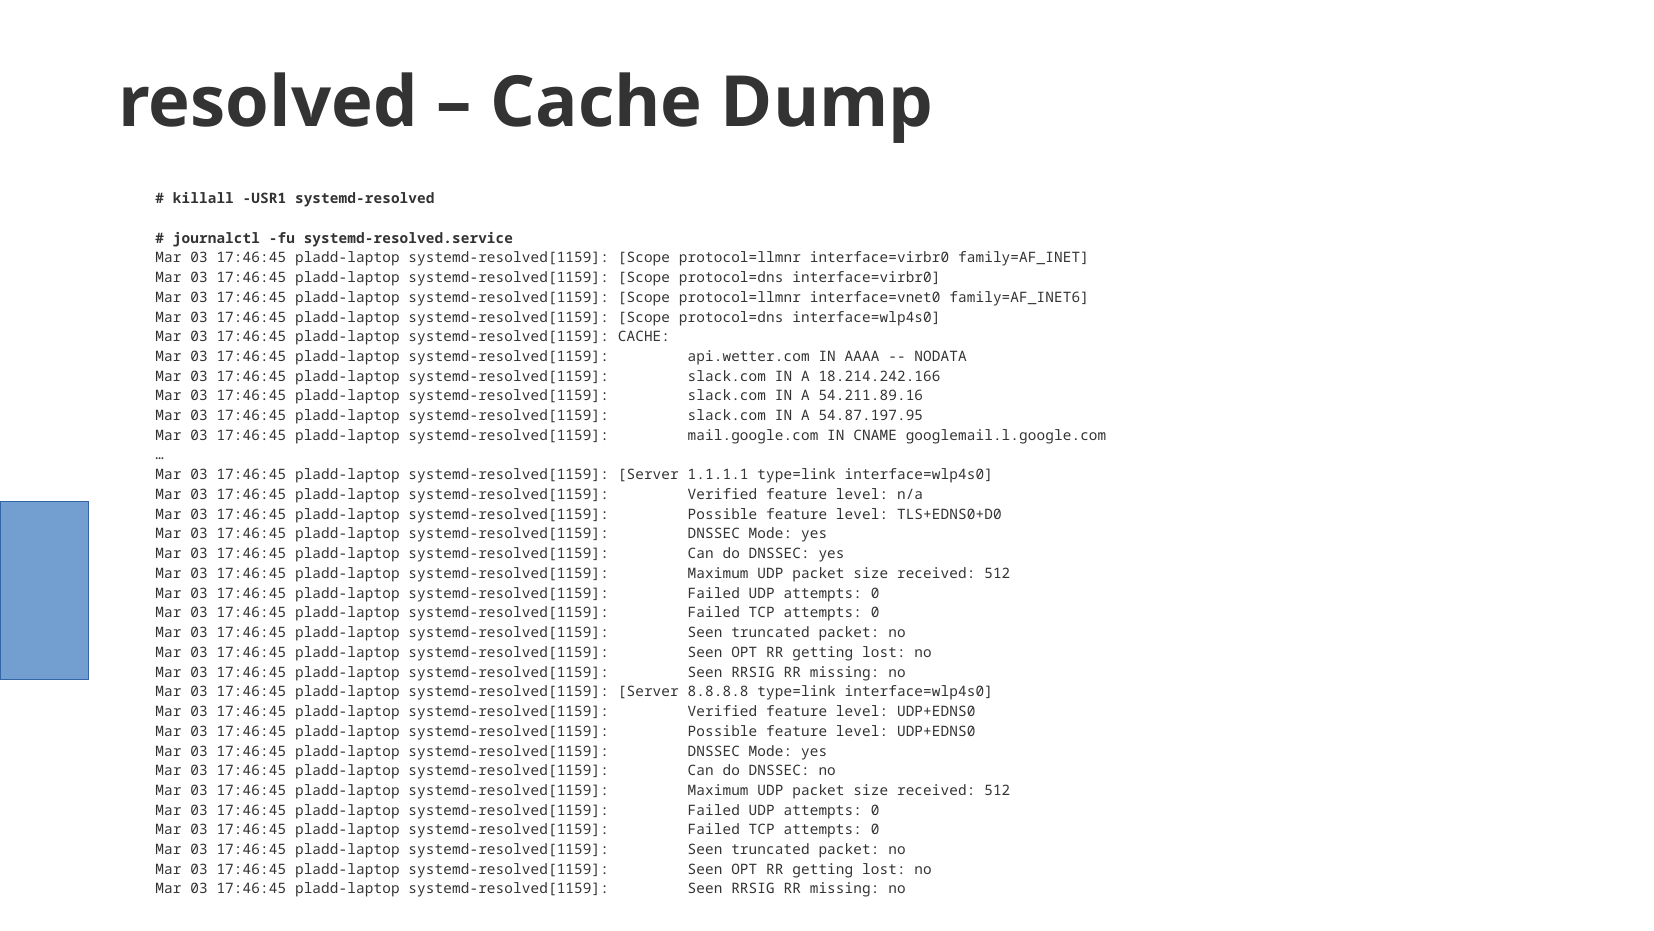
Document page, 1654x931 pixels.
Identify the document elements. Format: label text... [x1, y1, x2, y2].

title resolved – Cache Dump [118, 10, 1536, 150]
list # killall -USR1 systemd-resolved # journalctl -fu systemd-resolved.service Mar 03 17:46:45 pladd-laptop systemd-resolved[1159]: [Scope protocol=llmnr interface=virbr0 family=AF_INET] Mar 03 17:46:45 pladd-laptop systemd-resolved[1159]: [Scope protocol=dns interface=virbr0] Mar 03 17:46:45 pladd-laptop systemd-resolved[1159]: [Scope protocol=llmnr interface=vnet0 family=AF_INET6] Mar 03 17:46:45 pladd-laptop systemd-resolved[1159]: [Scope protocol=dns interface=wlp4s0] Mar 03 17:46:45 pladd-laptop systemd-resolved[1159]: CACHE: Mar 03 17:46:45 pladd-laptop systemd-resolved[1159]: api.wetter.com IN AAAA -- NODATA Mar 03 17:46:45 pladd-laptop systemd-resolved[1159]: slack.com IN A 18.214.242.166 Mar 03 17:46:45 pladd-laptop systemd-resolved[1159]: slack.com IN A 54.211.89.16 Mar 03 17:46:45 pladd-laptop systemd-resolved[1159]: slack.com IN A 54.87.197.95 Mar 03 17:46:45 pladd-laptop systemd-resolved[1159]: mail.google.com IN CNAME googlemail.l.google.com … Mar 03 17:46:45 pladd-laptop systemd-resolved[1159]: [Server 1.1.1.1 type=link interface=wlp4s0] Mar 03 17:46:45 pladd-laptop systemd-resolved[1159]: Verified feature level: n/a Mar 03 17:46:45 pladd-laptop systemd-resolved[1159]: Possible feature level: TLS+EDNS0+D0 Mar 03 17:46:45 pladd-laptop systemd-resolved[1159]: DNSSEC Mode: yes Mar 03 17:46:45 pladd-laptop systemd-resolved[1159]: Can do DNSSEC: yes Mar 03 17:46:45 pladd-laptop systemd-resolved[1159]: Maximum UDP packet size received: 512 Mar 03 17:46:45 pladd-laptop systemd-resolved[1159]: Failed UDP attempts: 0 Mar 03 17:46:45 pladd-laptop systemd-resolved[1159]: Failed TCP attempts: 0 Mar 03 17:46:45 pladd-laptop systemd-resolved[1159]: Seen truncated packet: no Mar 03 17:46:45 pladd-laptop systemd-resolved[1159]: Seen OPT RR getting lost: no Mar 03 17:46:45 pladd-laptop systemd-resolved[1159]: Seen RRSIG RR missing: no Mar 03 17:46:45 pladd-laptop systemd-resolved[1159]: [Server 8.8.8.8 type=link interface=wlp4s0] Mar 03 17:46:45 pladd-laptop systemd-resolved[1159]: Verified feature level: UDP+EDNS0 Mar 03 17:46:45 pladd-laptop systemd-resolved[1159]: Possible feature level: UDP+EDNS0 Mar 03 17:46:45 pladd-laptop systemd-resolved[1159]: DNSSEC Mode: yes Mar 03 17:46:45 pladd-laptop systemd-resolved[1159]: Can do DNSSEC: no Mar 03 17:46:45 pladd-laptop systemd-resolved[1159]: Maximum UDP packet size received: 512 Mar 03 17:46:45 pladd-laptop systemd-resolved[1159]: Failed UDP attempts: 0 Mar 03 17:46:45 pladd-laptop systemd-resolved[1159]: Failed TCP attempts: 0 Mar 03 17:46:45 pladd-laptop systemd-resolved[1159]: Seen truncated packet: no Mar 03 17:46:45 pladd-laptop systemd-resolved[1159]: Seen OPT RR getting lost: no Mar 03 17:46:45 pladd-laptop systemd-resolved[1159]: Seen RRSIG RR missing: no [118, 150, 1536, 901]
